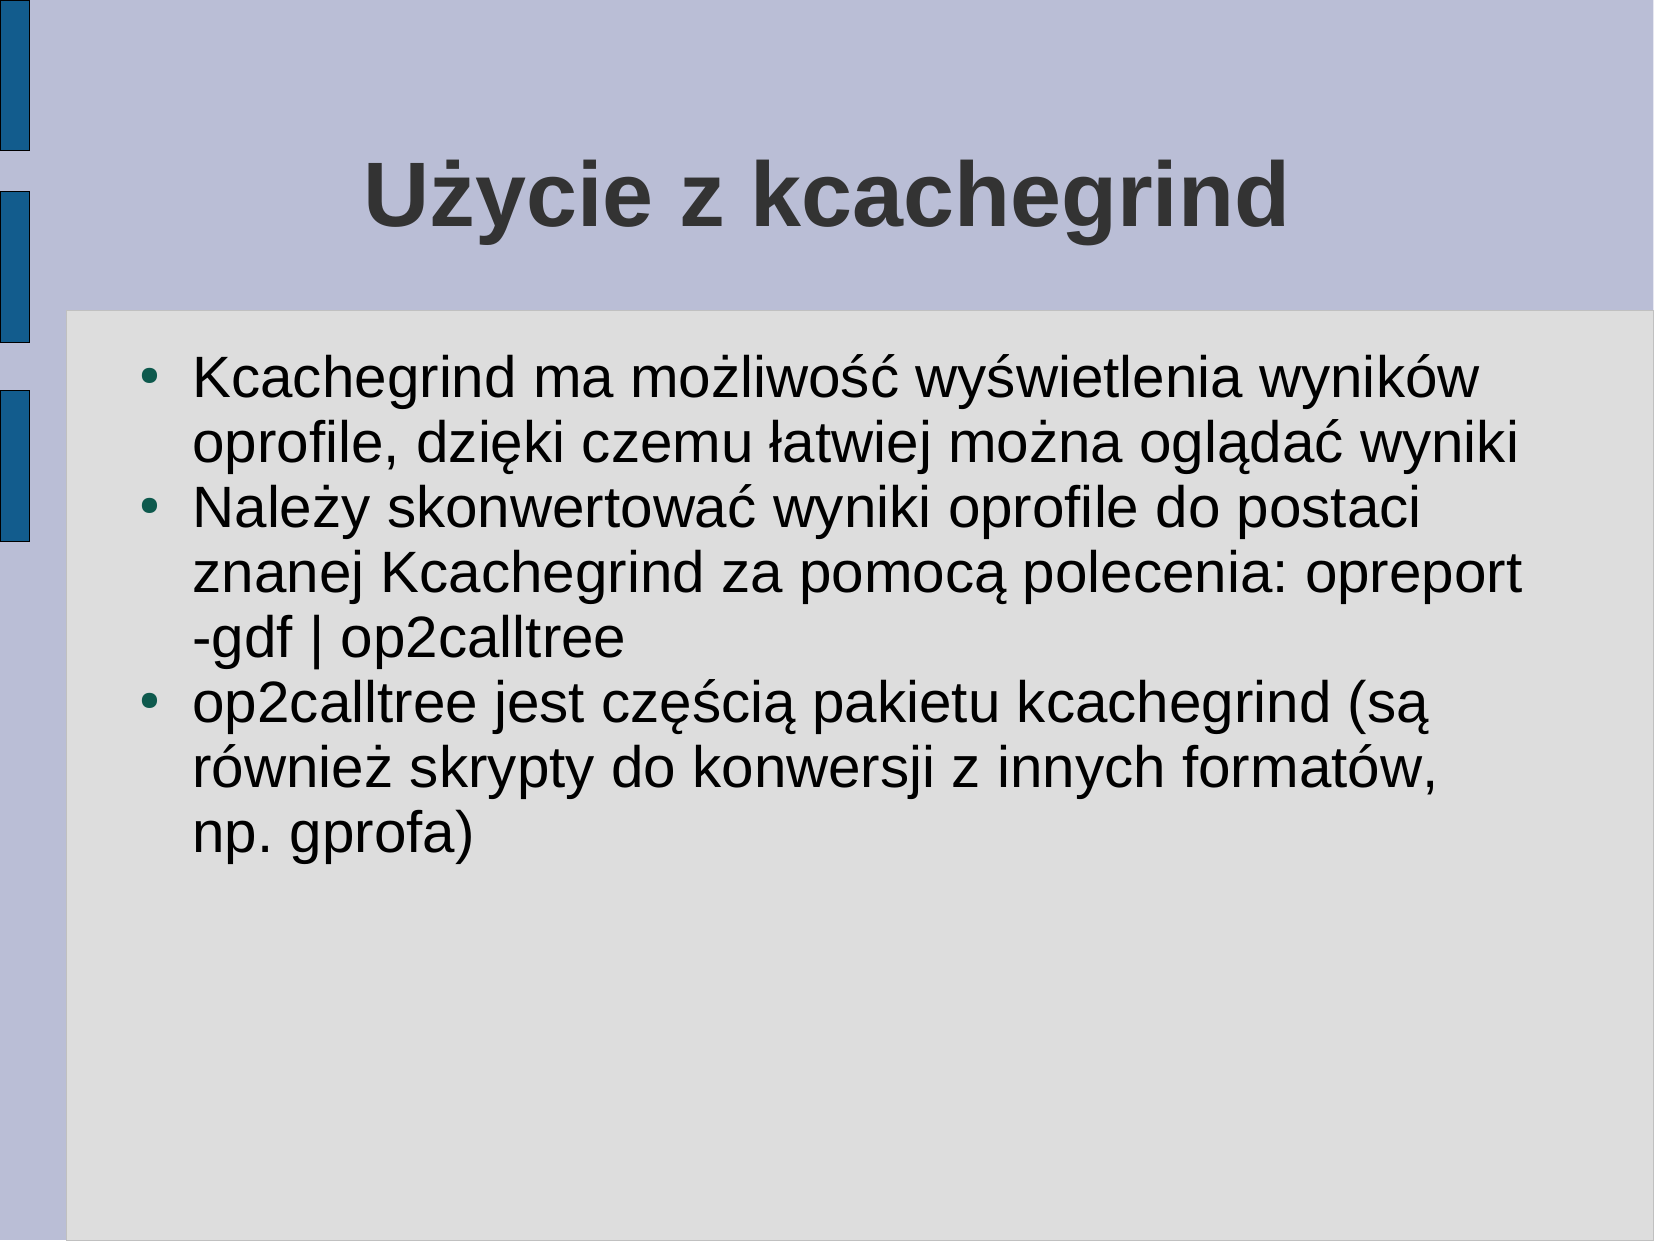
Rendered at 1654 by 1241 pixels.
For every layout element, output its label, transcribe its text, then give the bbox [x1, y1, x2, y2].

title Użycie z kcachegrind [121, 91, 1534, 299]
list Kcachegrind ma możliwość wyświetlenia wyników oprofile, dzięki czemu łatwiej można oglądać wyniki Należy skonwertować wyniki oprofile do postaci znanej Kcachegrind za pomocą polecenia: opreport -gdf | op2calltree op2calltree jest częścią pakietu kcachegrind (są również skrypty do konwersji z innych formatów, np. gprofa) [121, 344, 1534, 1127]
